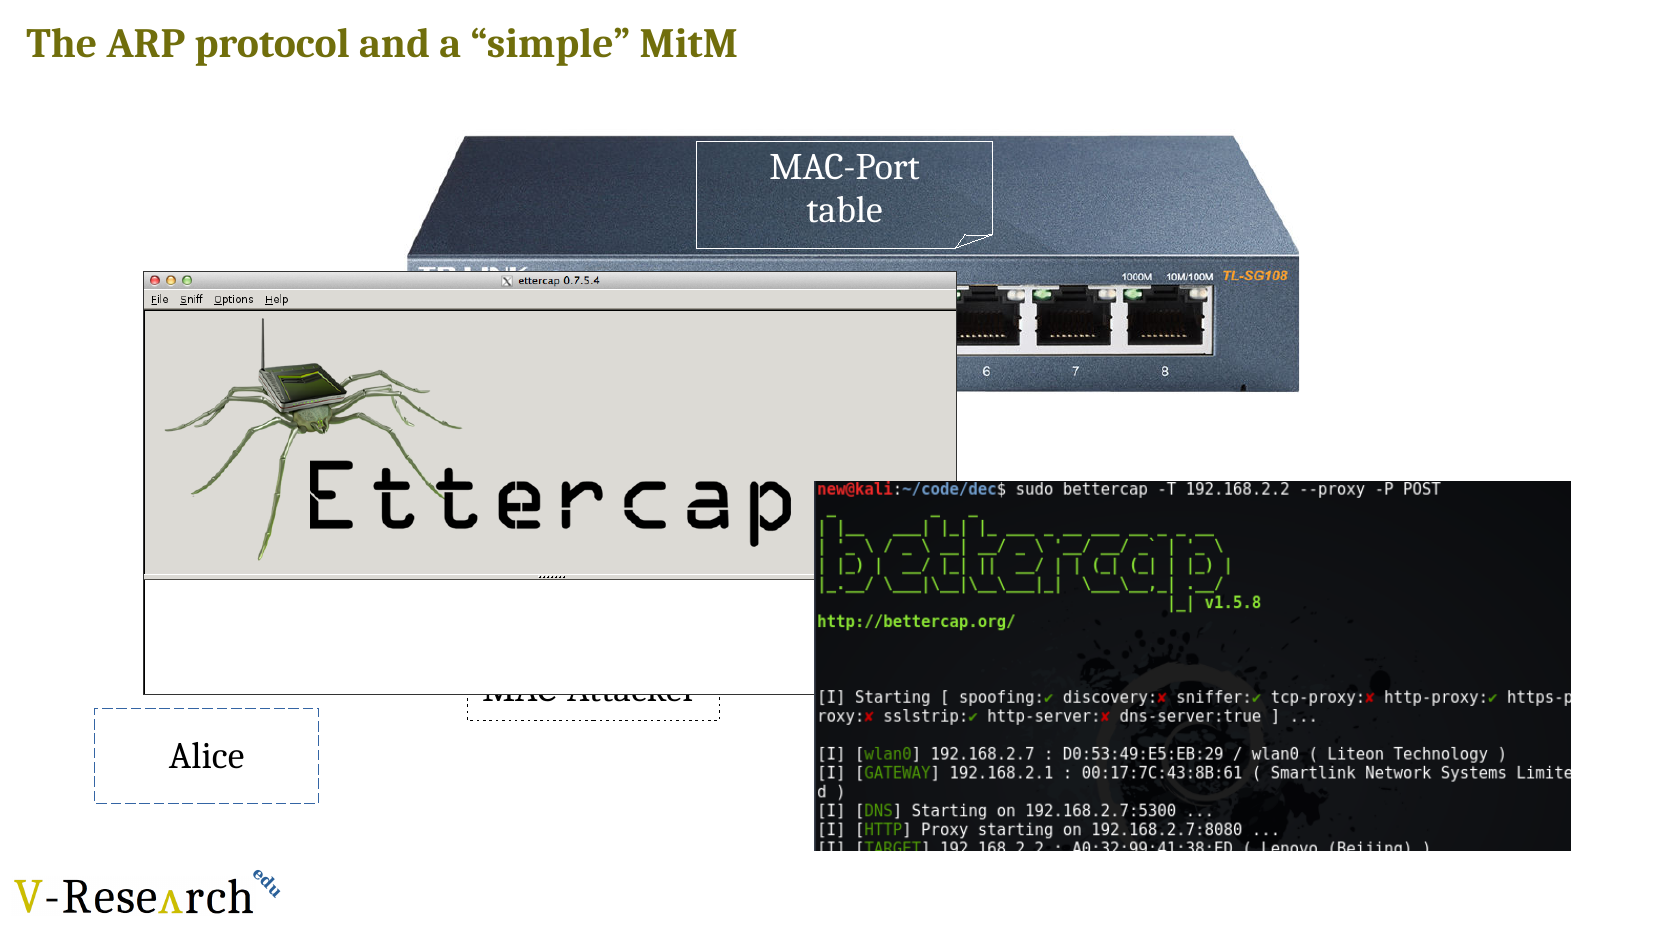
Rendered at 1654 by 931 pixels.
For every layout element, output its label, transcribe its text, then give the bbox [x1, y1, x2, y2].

text_box The ARP protocol and a “simple” MitM [11, 12, 1193, 77]
text_box MAC-Port table [696, 141, 993, 249]
picture [143, 129, 1571, 851]
text_box edu [222, 847, 333, 931]
text_box Alice [94, 708, 319, 804]
picture [11, 876, 255, 916]
text_box Unicast IP-Bob MAC-Attacker [467, 695, 720, 721]
